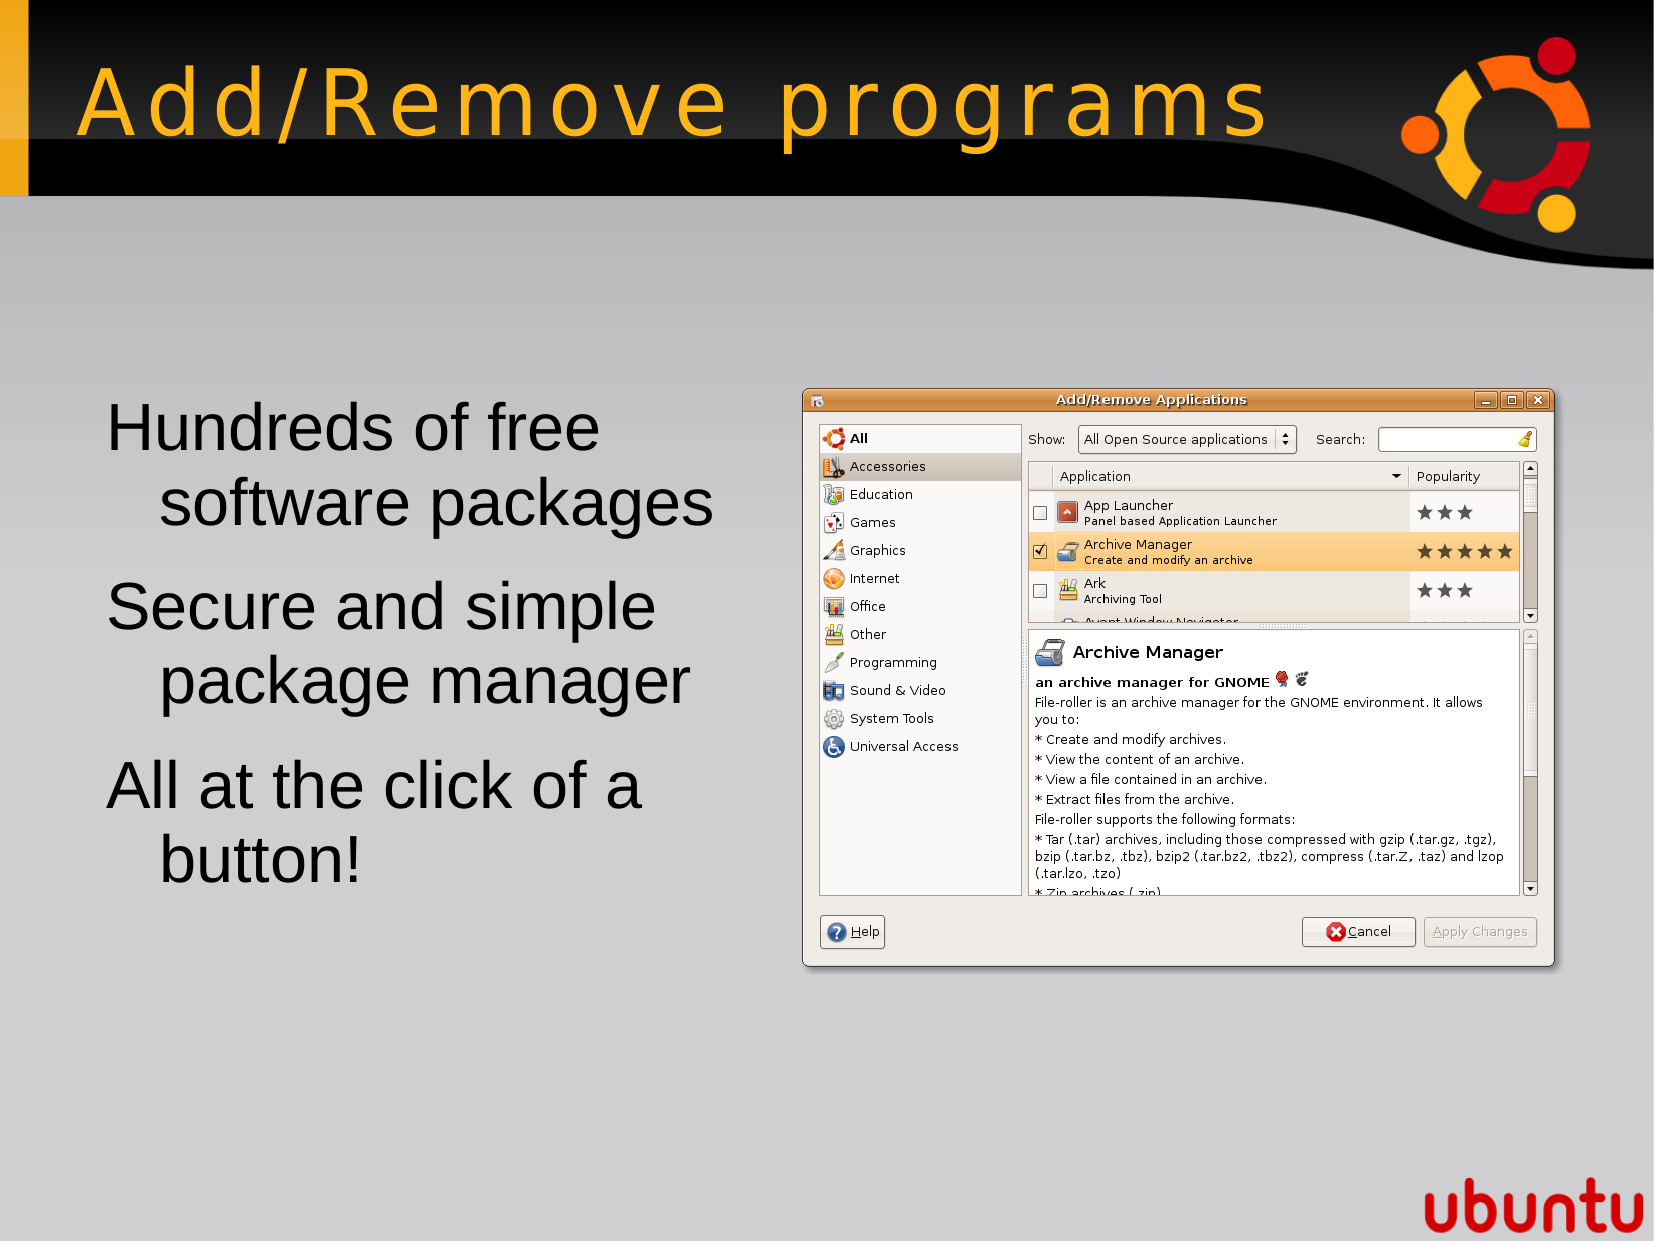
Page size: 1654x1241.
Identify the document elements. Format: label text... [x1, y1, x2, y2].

list Hundreds of free software packages Secure and simple package manager All at the click of a button! [88, 389, 768, 947]
title Add/Remove programs [76, 0, 1300, 207]
picture [0, 0, 1654, 1241]
